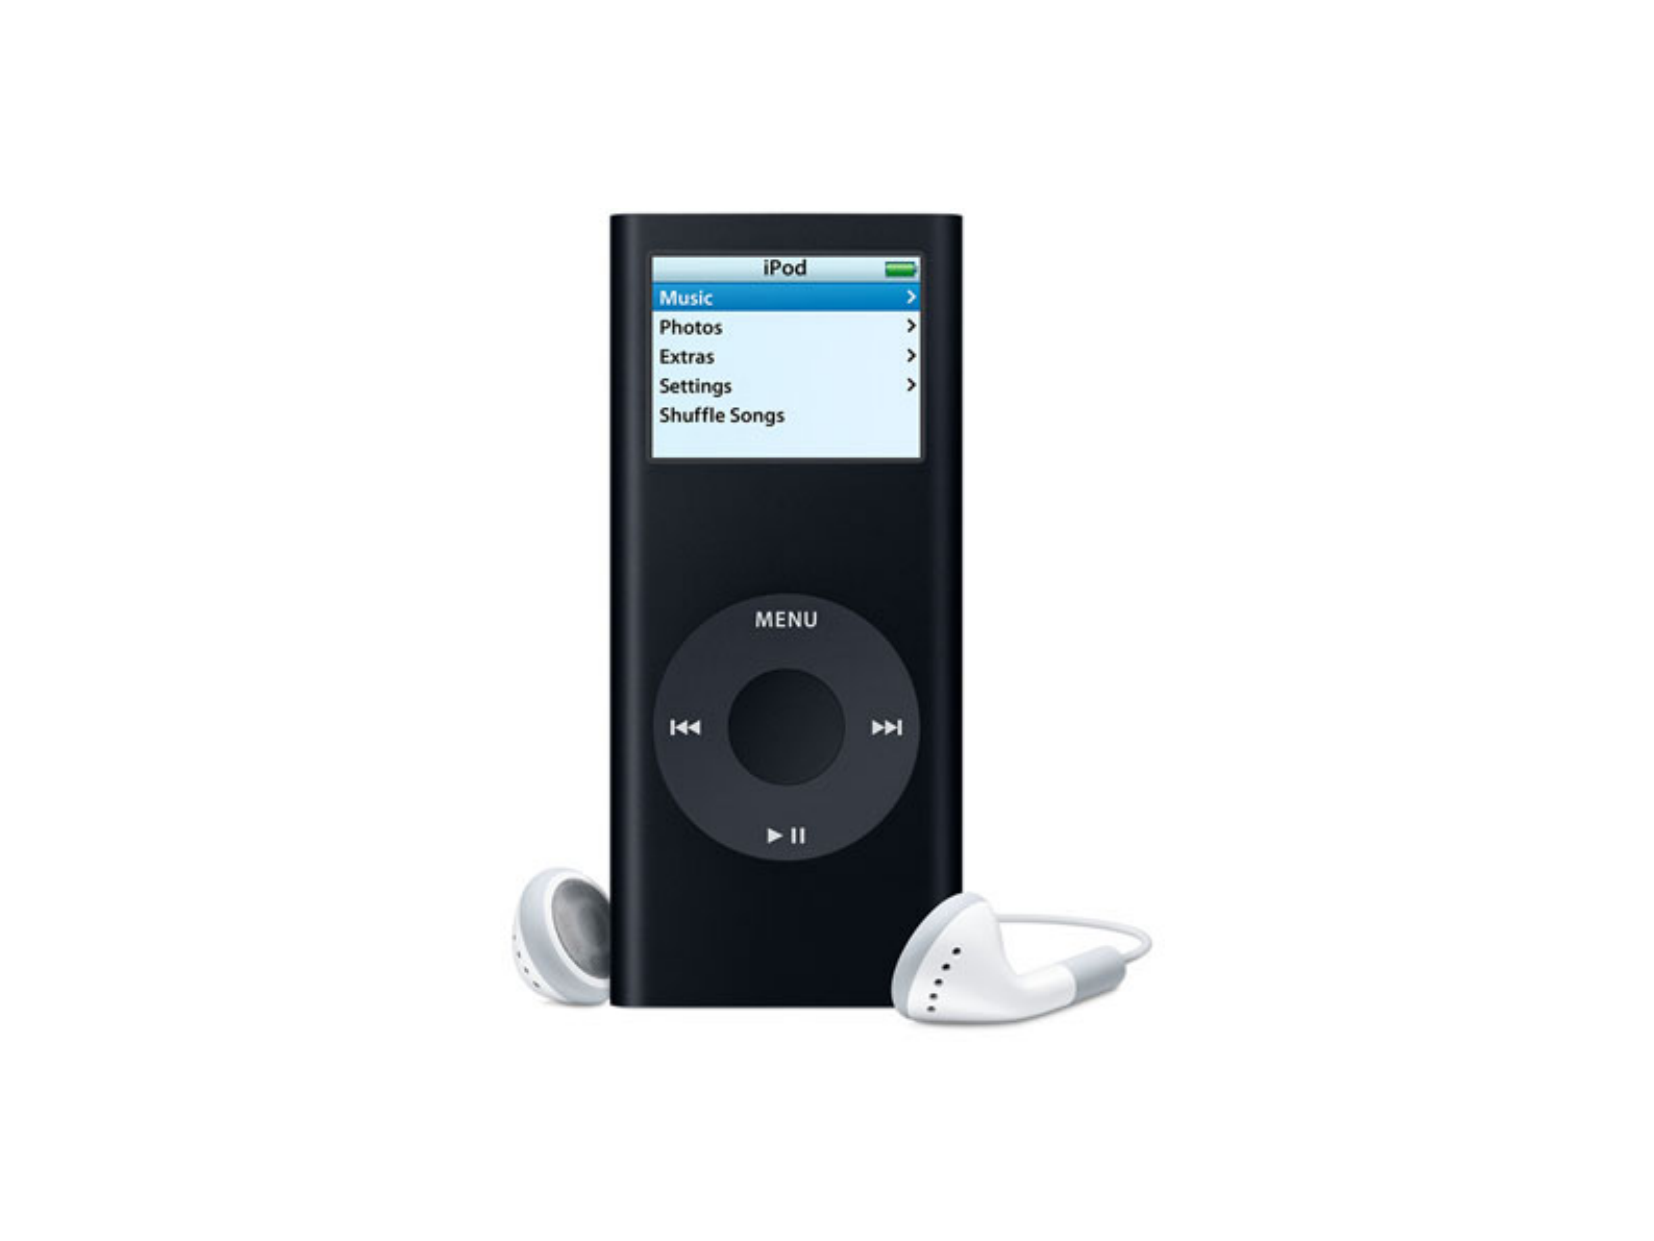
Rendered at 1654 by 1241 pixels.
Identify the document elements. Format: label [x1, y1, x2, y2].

picture [500, 208, 1165, 1042]
